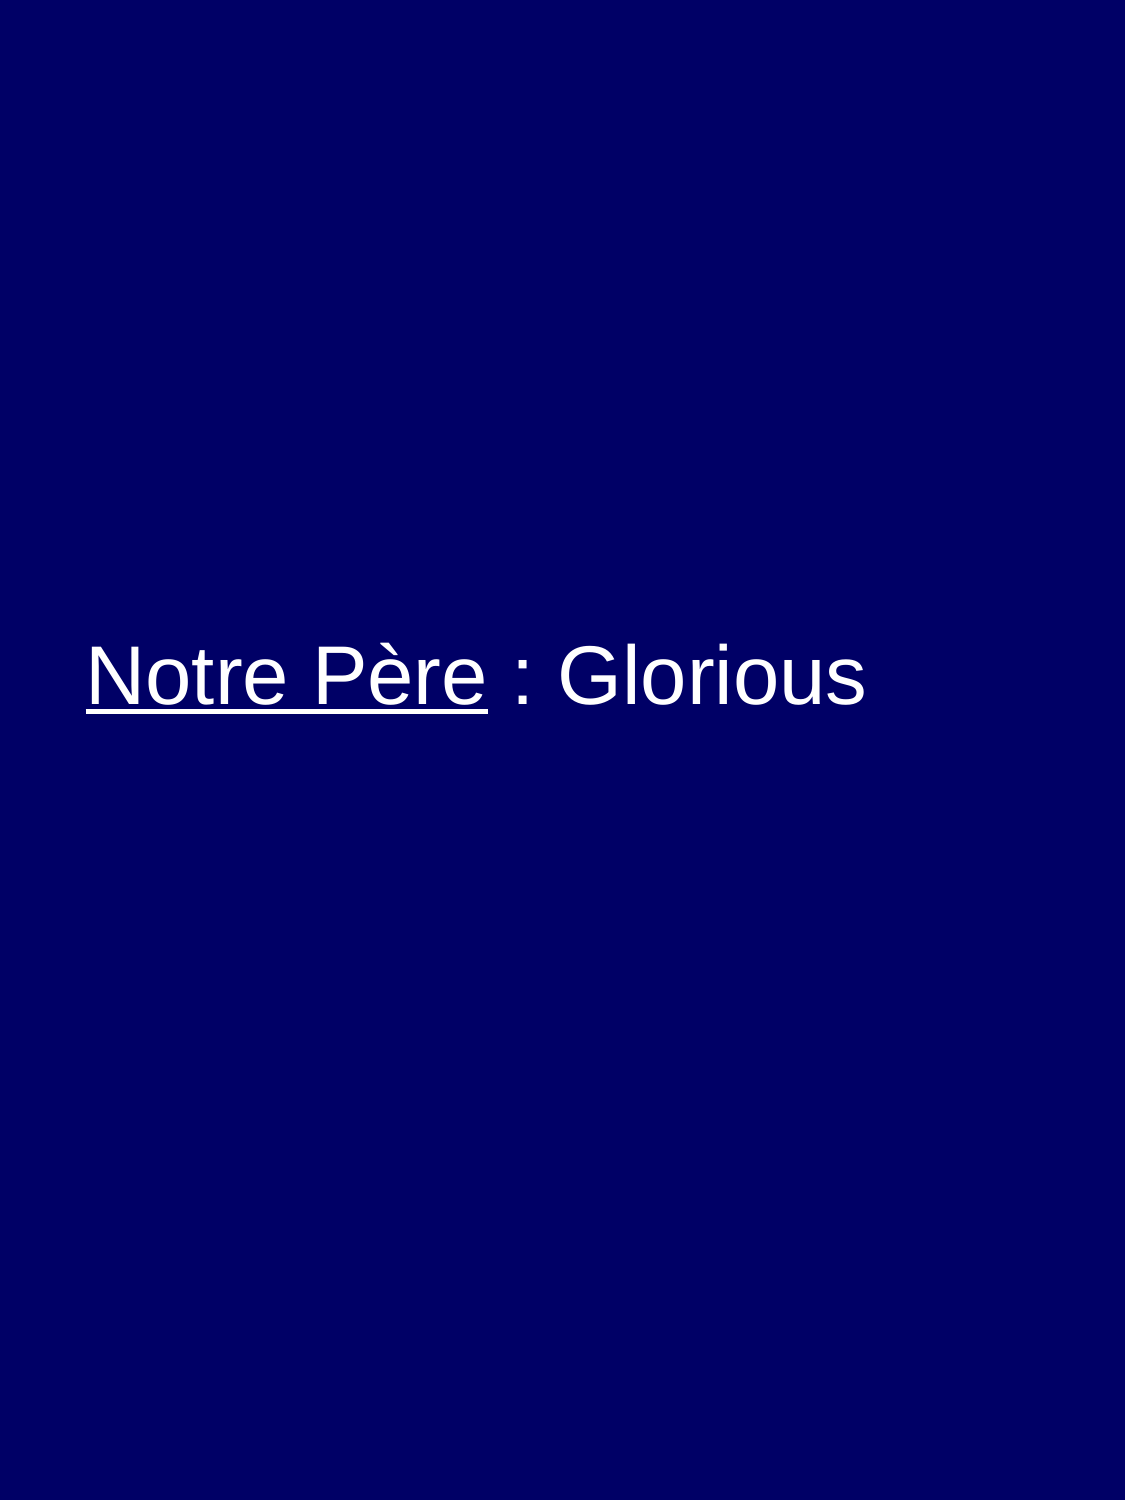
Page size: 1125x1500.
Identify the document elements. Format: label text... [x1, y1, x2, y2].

text_box Notre Père : Glorious [70, 614, 1087, 722]
